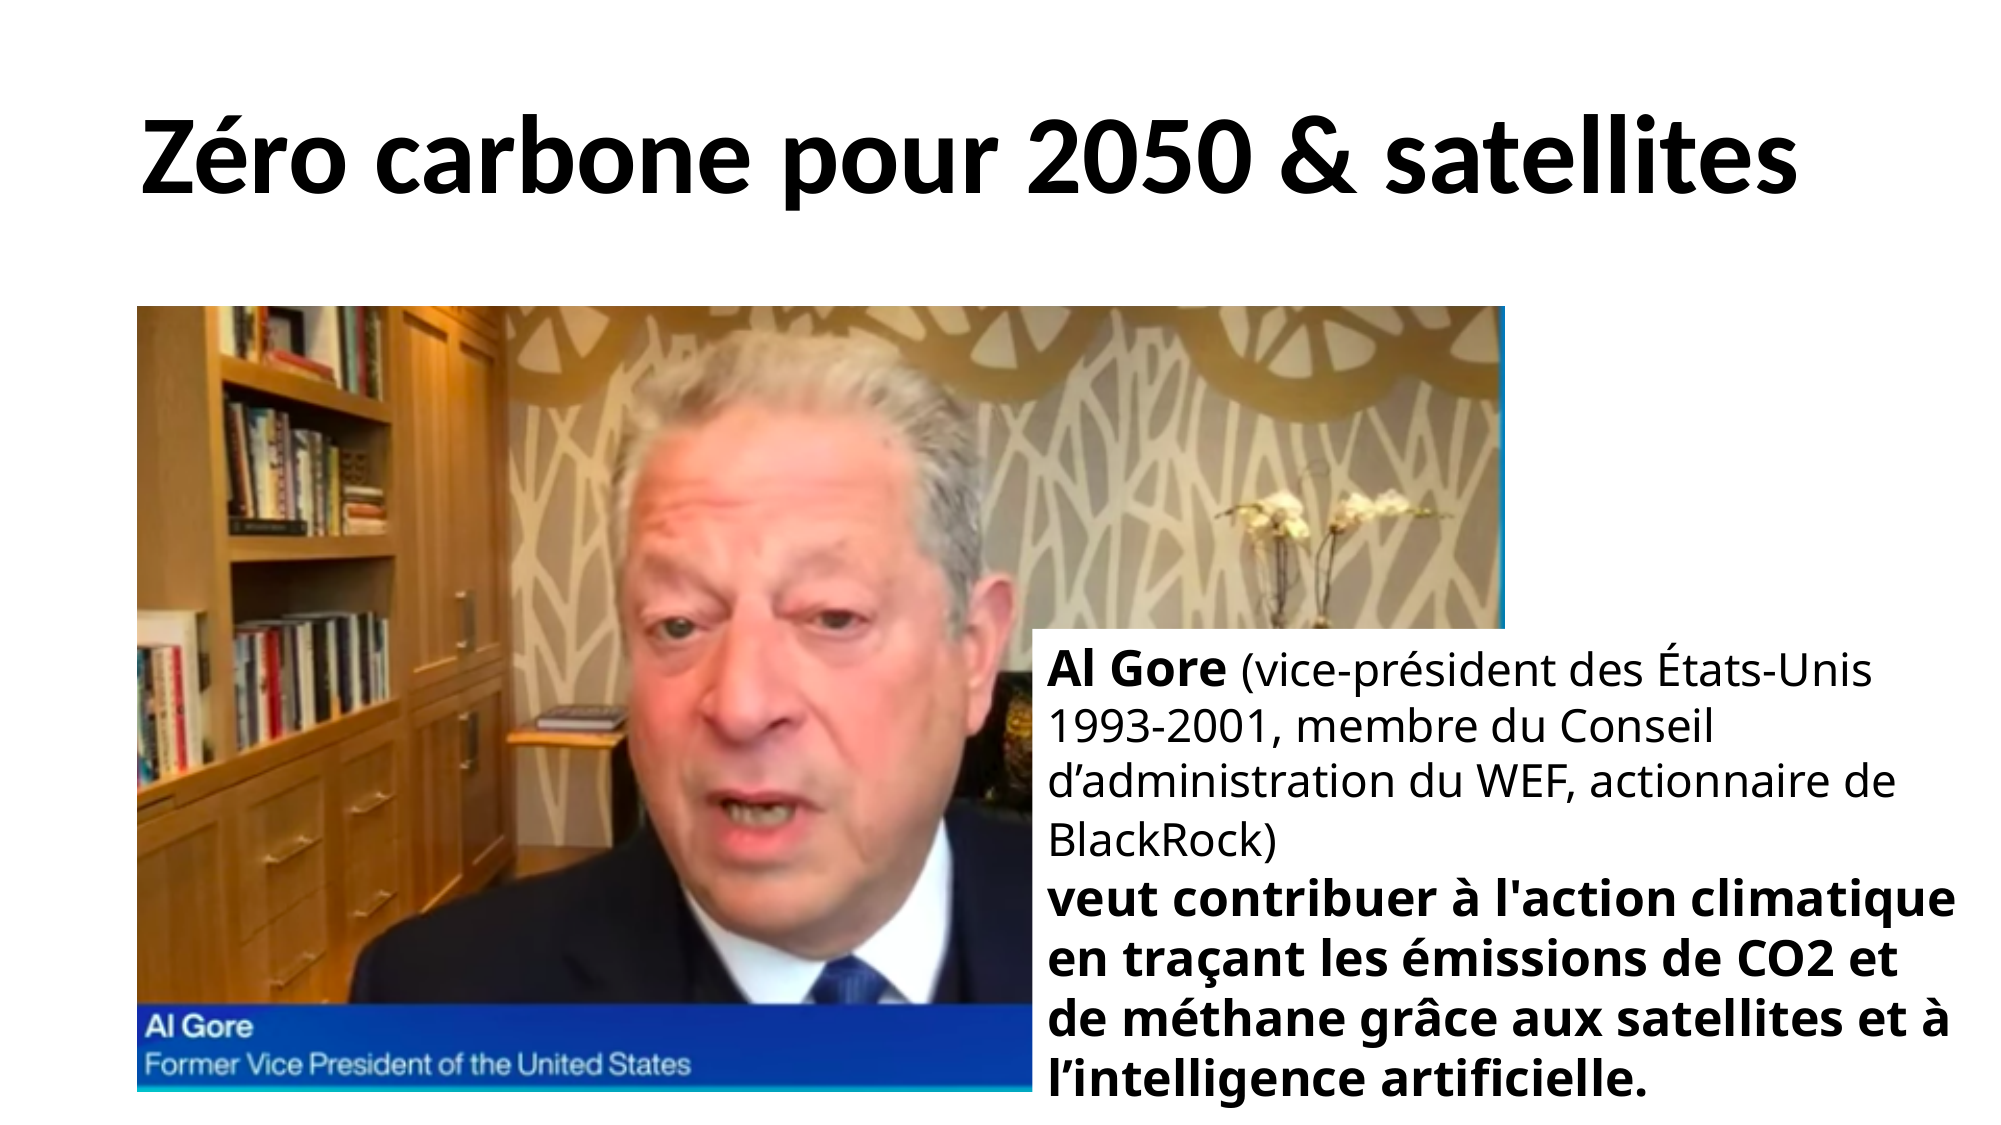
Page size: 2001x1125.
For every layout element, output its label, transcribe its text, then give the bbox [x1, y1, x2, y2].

picture [137, 306, 1505, 1086]
text_box Al Gore (vice-président des États-Unis 1993-2001, membre du Conseil d’administration du WEF, actionnaire de BlackRock) veut contribuer à l'action climatique en traçant les émissions de CO2 et de méthane grâce aux satellites et à l’intelligence artificielle. [1032, 628, 1976, 1114]
title Zéro carbone pour 2050 & satellites [126, 89, 1948, 307]
